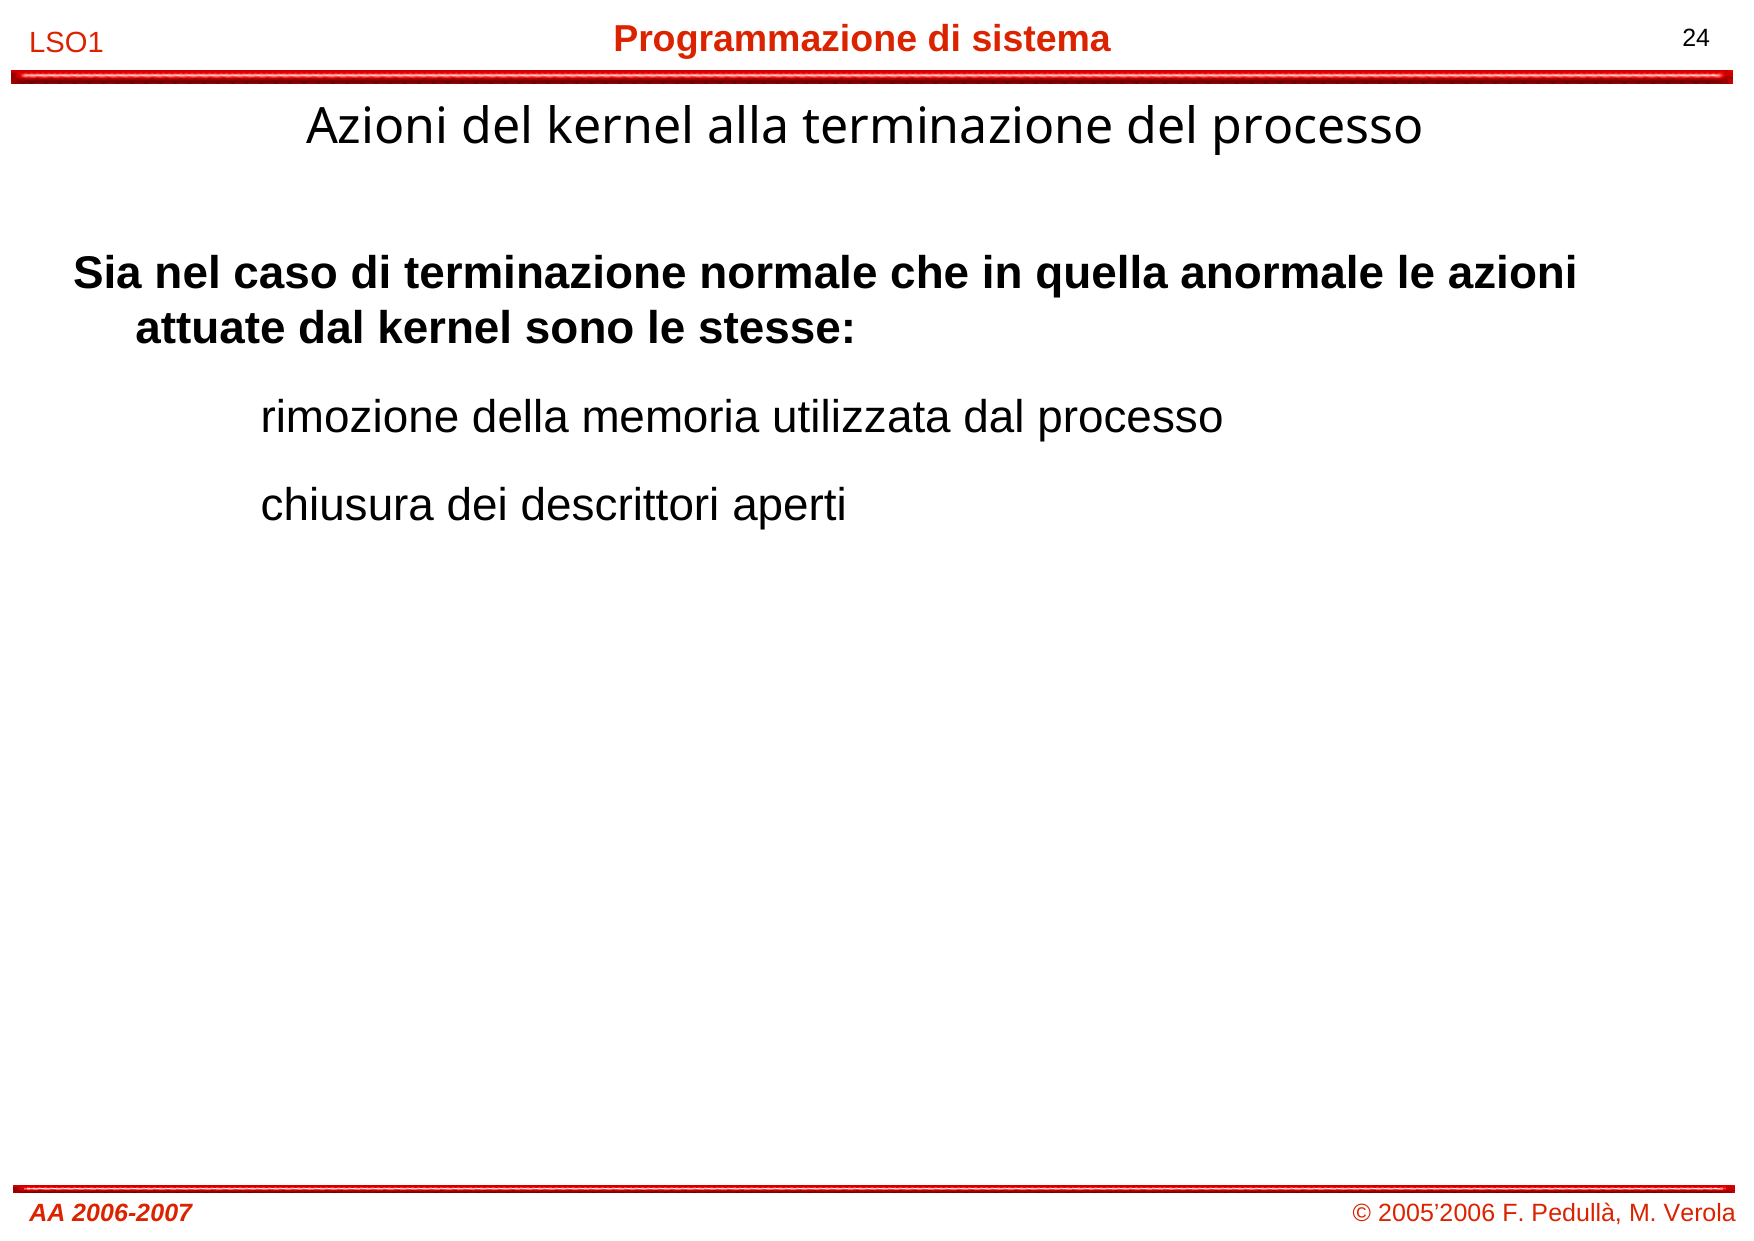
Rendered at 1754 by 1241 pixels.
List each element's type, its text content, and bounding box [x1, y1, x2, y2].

picture [11, 70, 1733, 84]
picture [13, 1185, 1735, 1193]
title Azioni del kernel alla terminazione del processo [195, 78, 1536, 174]
list Sia nel caso di terminazione normale che in quella anormale le azioni attuate dal kernel sono le stesse: rimozione della memoria utilizzata dal processo chiusura dei descrittori aperti [58, 236, 1696, 828]
